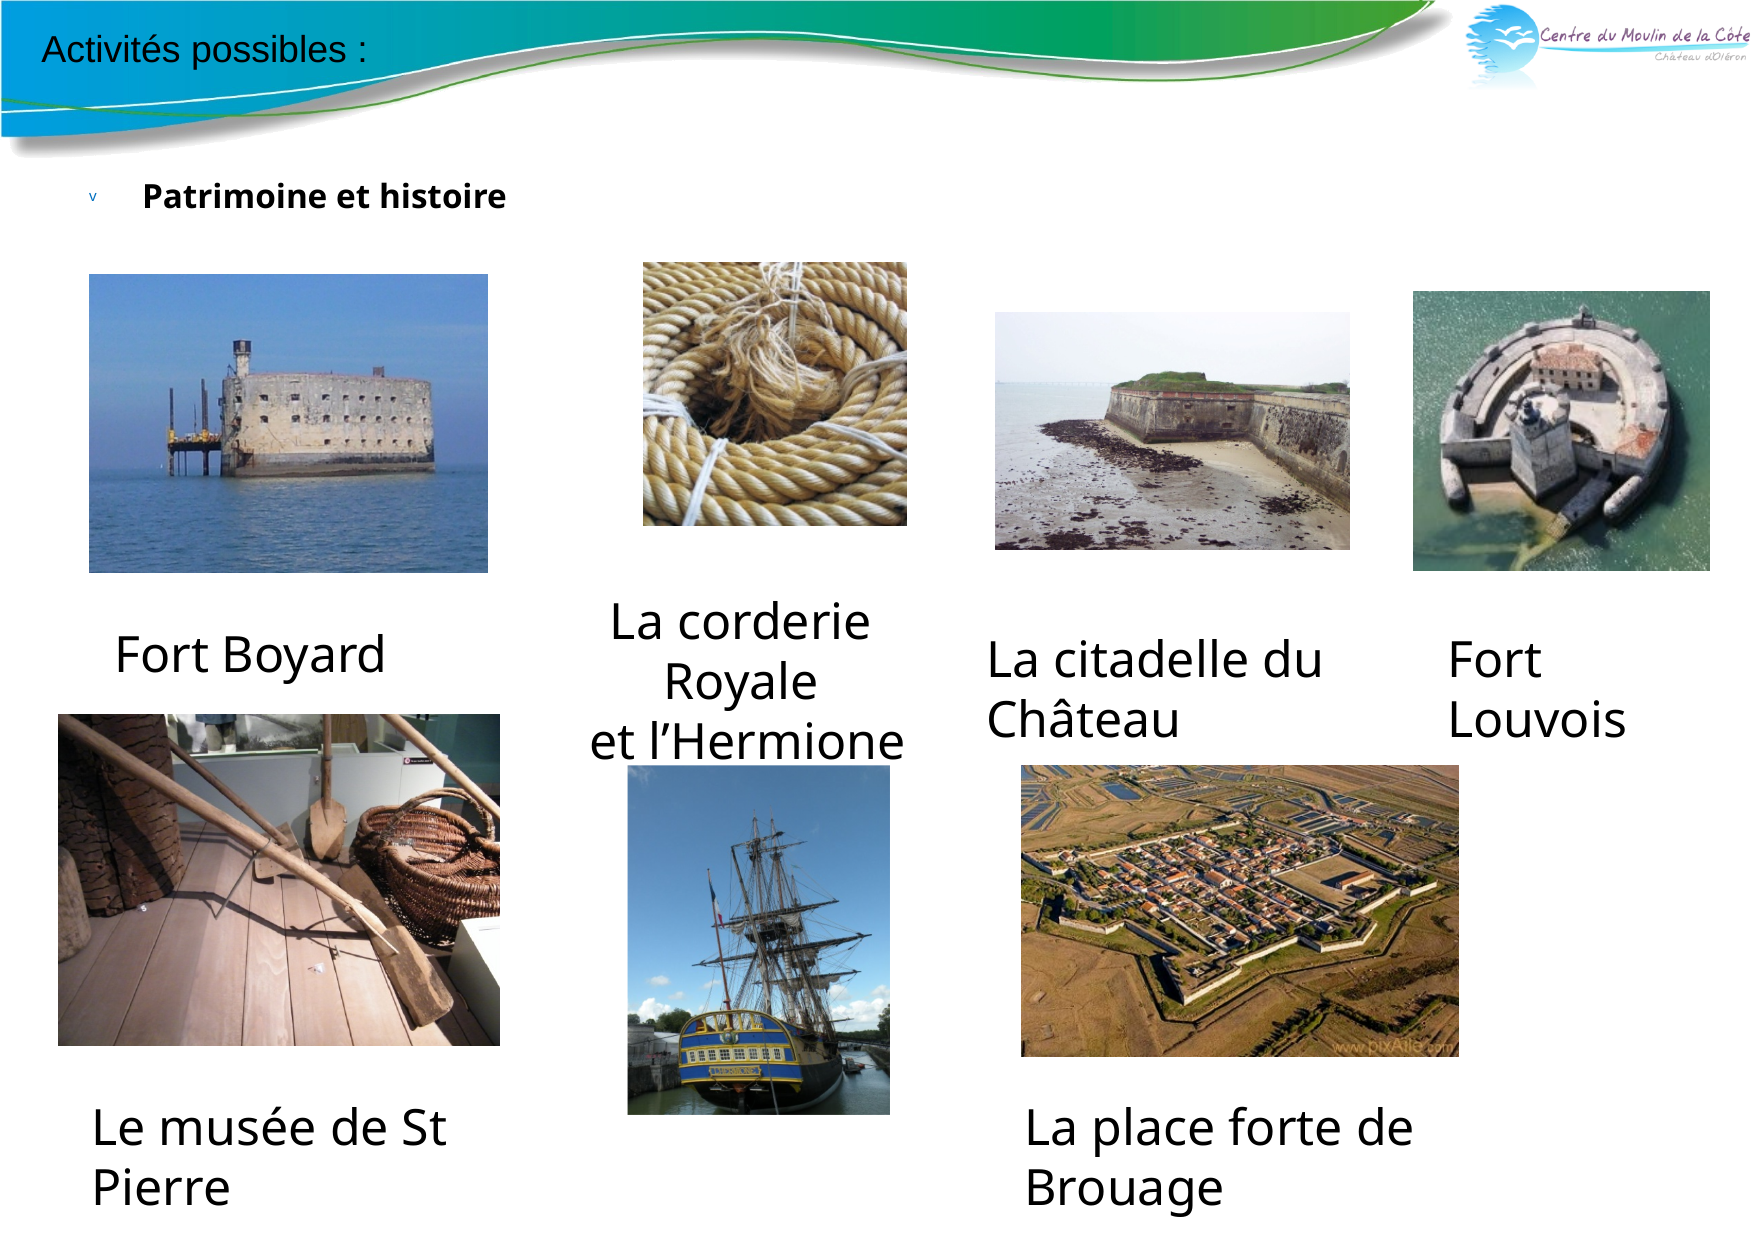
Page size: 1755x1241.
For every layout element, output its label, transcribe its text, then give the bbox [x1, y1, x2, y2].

picture [1413, 291, 1710, 571]
text_box La citadelle du Château [971, 620, 1480, 755]
text_box La corderie Royale et l’Hermione [546, 581, 937, 777]
picture [0, 0, 1755, 164]
picture [89, 274, 488, 573]
picture [1021, 765, 1459, 1057]
text_box Activités possibles : [26, 17, 606, 78]
text_box Fort Louvois [1480, 653, 1496, 674]
text_box Le musée de St Pierre [76, 1087, 526, 1223]
text_box Patrimoine et histoire [74, 168, 1067, 223]
picture [627, 777, 890, 1115]
text_box Fort Louvois [1480, 713, 1496, 734]
text_box Fort Boyard [2, 615, 500, 691]
text_box Fort Louvois [1480, 620, 1728, 755]
picture [58, 714, 500, 1046]
text_box La place forte de Brouage [1009, 1087, 1477, 1223]
picture [643, 262, 907, 526]
picture [995, 312, 1350, 550]
